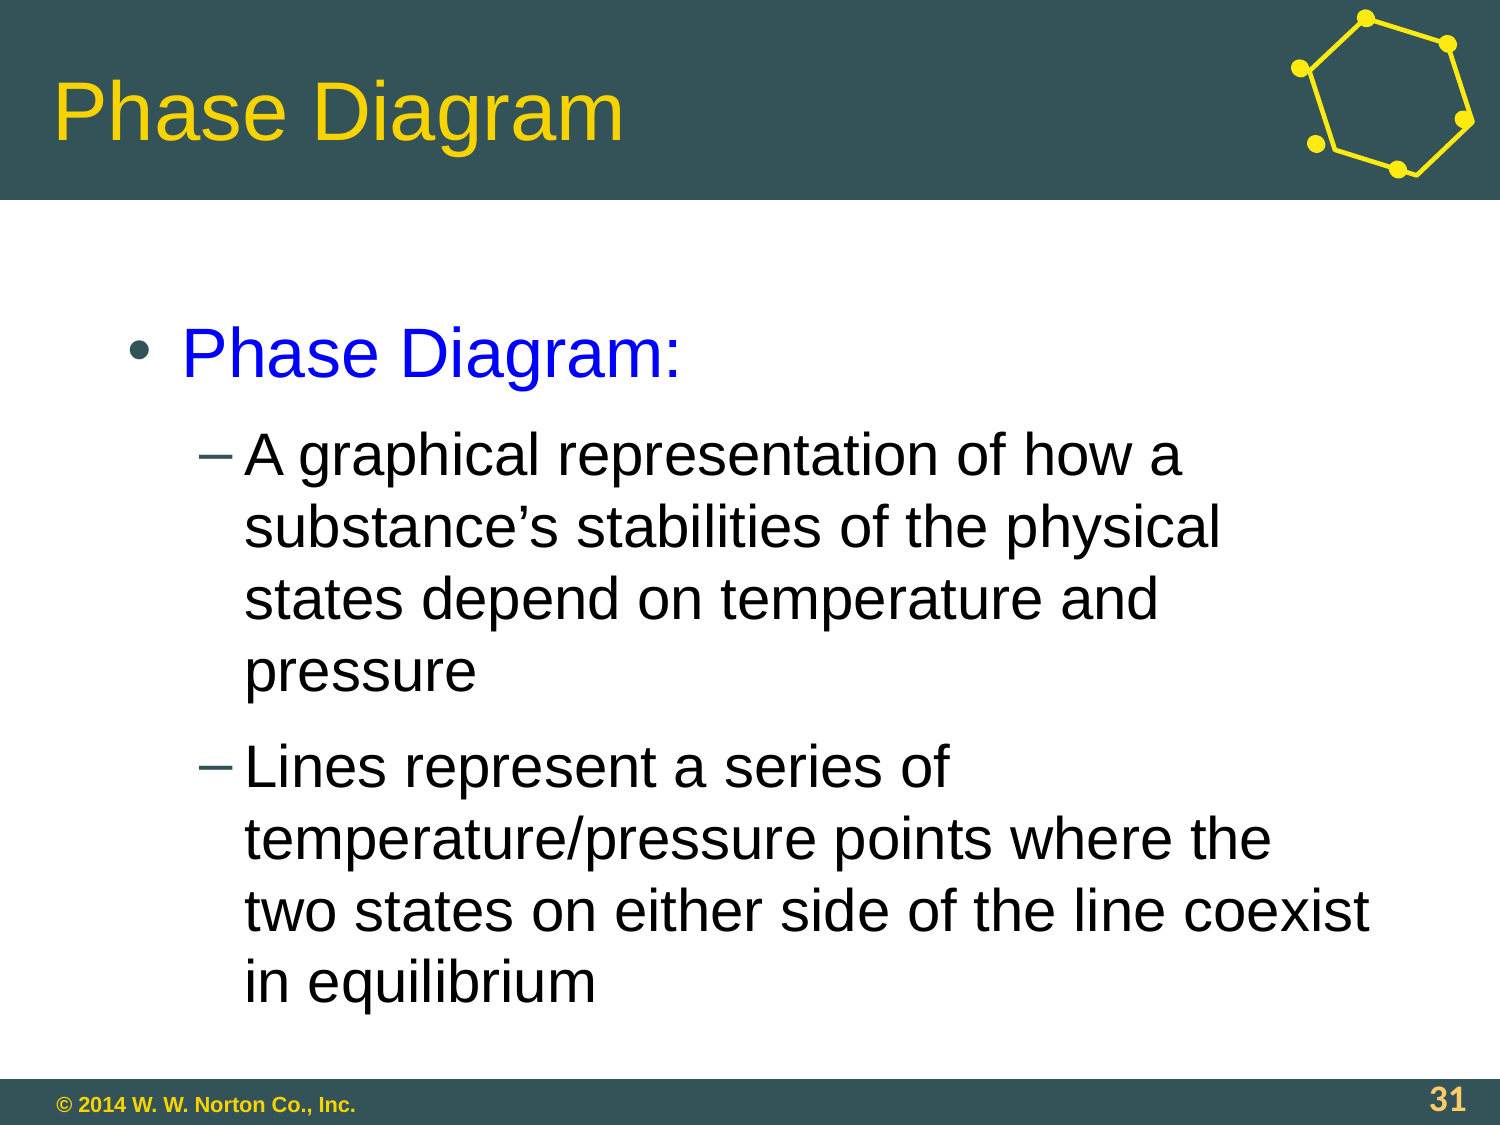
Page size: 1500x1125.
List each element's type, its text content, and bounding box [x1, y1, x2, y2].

slide_number <number> [1412, 1074, 1482, 1119]
list Phase Diagram: A graphical representation of how a substance’s stabilities of the physical states depend on temperature and pressure Lines represent a series of temperature/pressure points where the two states on either side of the line coexist in equilibrium [112, 299, 1388, 1025]
title Phase Diagram [37, 19, 1118, 195]
